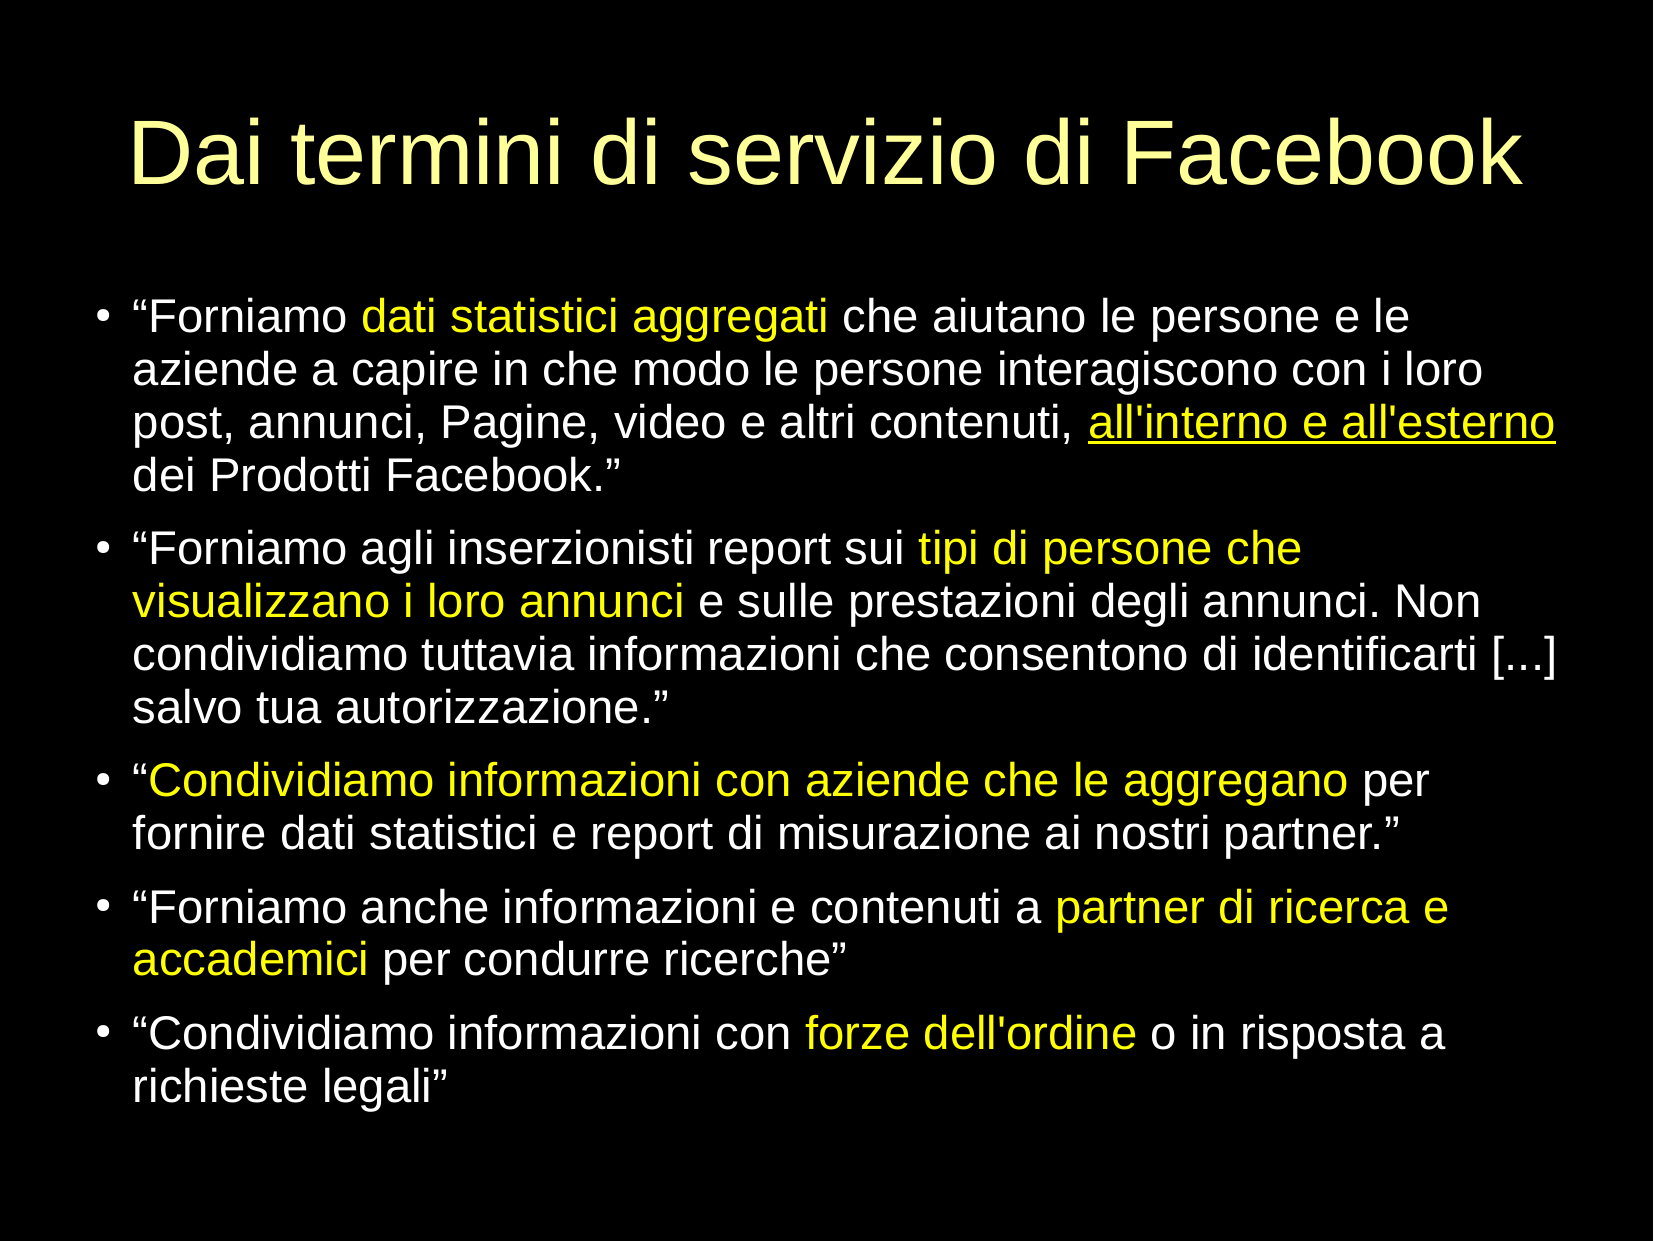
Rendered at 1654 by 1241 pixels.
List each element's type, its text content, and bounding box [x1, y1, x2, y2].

list “Forniamo dati statistici aggregati che aiutano le persone e le aziende a capire in che modo le persone interagiscono con i loro post, annunci, Pagine, video e altri contenuti, all'interno e all'esterno dei Prodotti Facebook.” “Forniamo agli inserzionisti report sui tipi di persone che visualizzano i loro annunci e sulle prestazioni degli annunci. Non condividiamo tuttavia informazioni che consentono di identificarti [...] salvo tua autorizzazione.” “Condividiamo informazioni con aziende che le aggregano per fornire dati statistici e report di misurazione ai nostri partner.” “Forniamo anche informazioni e contenuti a partner di ricerca e accademici per condurre ricerche” “Condividiamo informazioni con forze dell'ordine o in risposta a richieste legali” [82, 290, 1571, 1126]
title Dai termini di servizio di Facebook [82, 49, 1571, 257]
